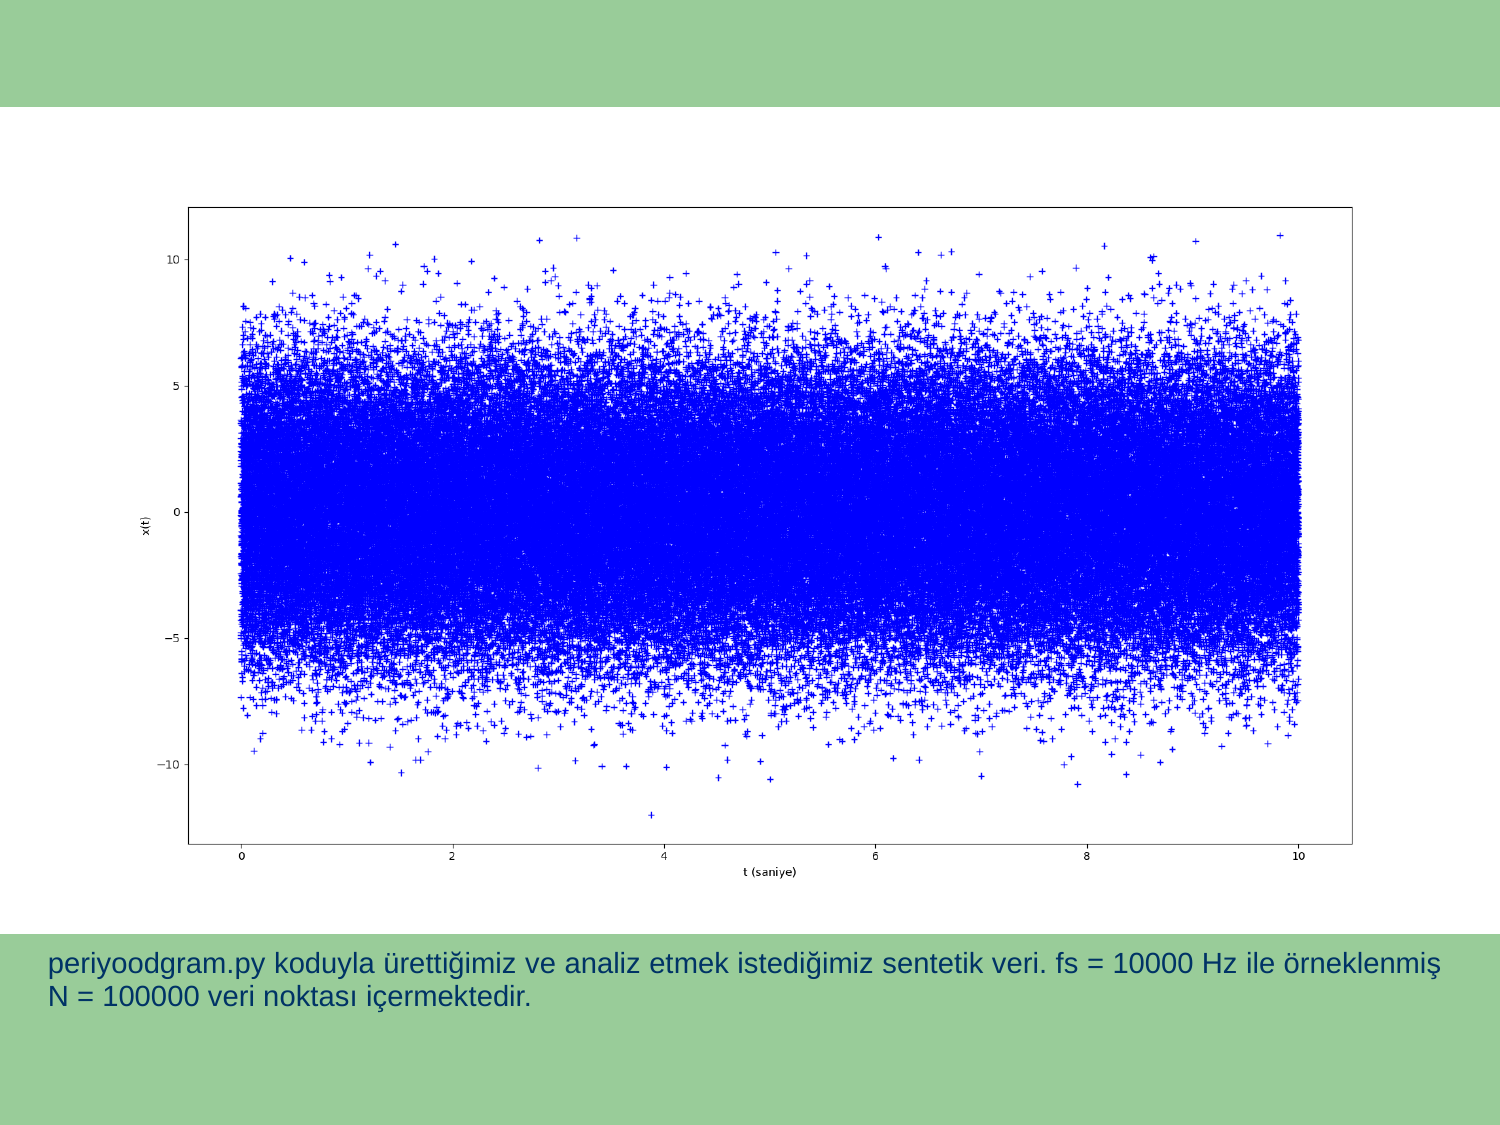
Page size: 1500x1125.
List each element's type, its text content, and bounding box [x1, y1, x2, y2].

picture [0, 107, 1500, 934]
text_box periyoodgram.py koduyla ürettiğimiz ve analiz etmek istediğimiz sentetik veri. fs = 10000 Hz ile örneklenmiş N = 100000 veri noktası içermektedir. [33, 940, 1459, 1021]
